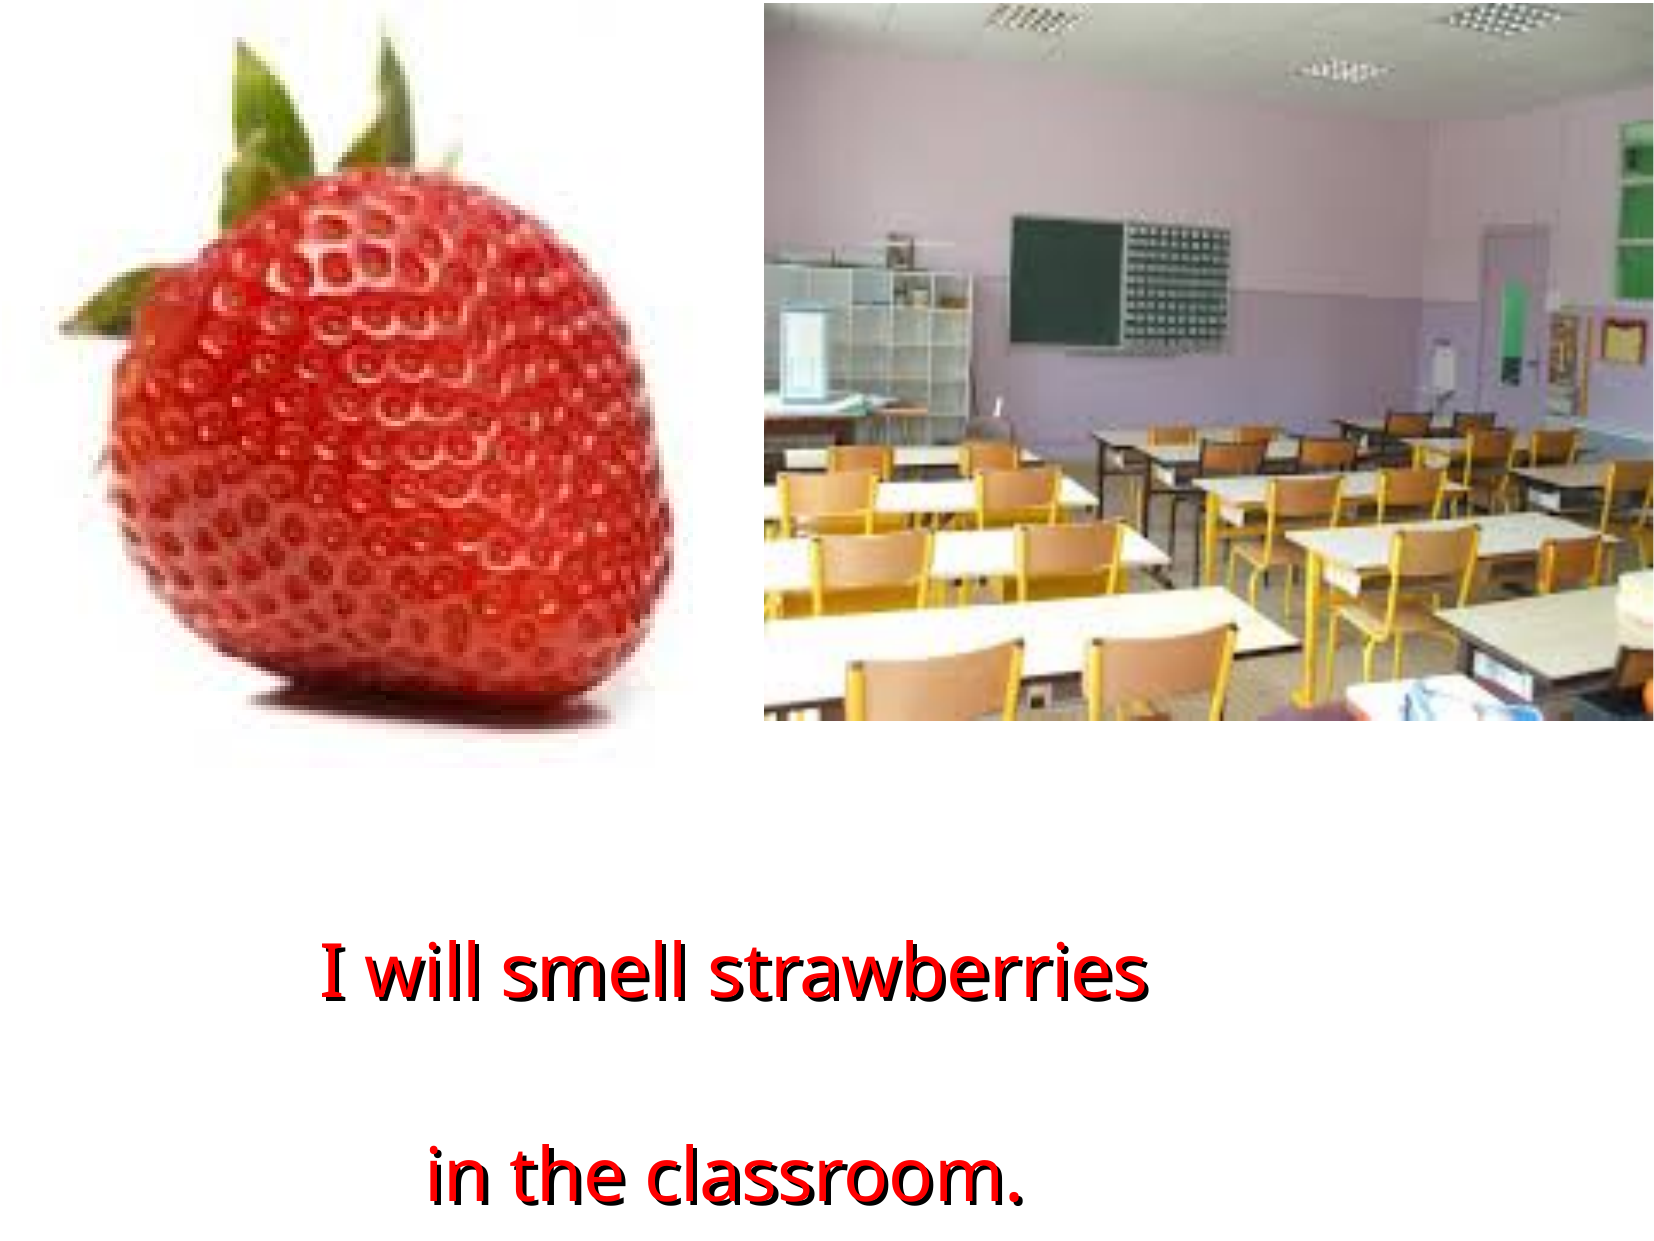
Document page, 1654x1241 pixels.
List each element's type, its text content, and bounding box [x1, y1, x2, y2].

text_box I will smell strawberries in the classroom. [59, 909, 1607, 1238]
picture [2, 0, 756, 768]
picture [764, 3, 1654, 721]
